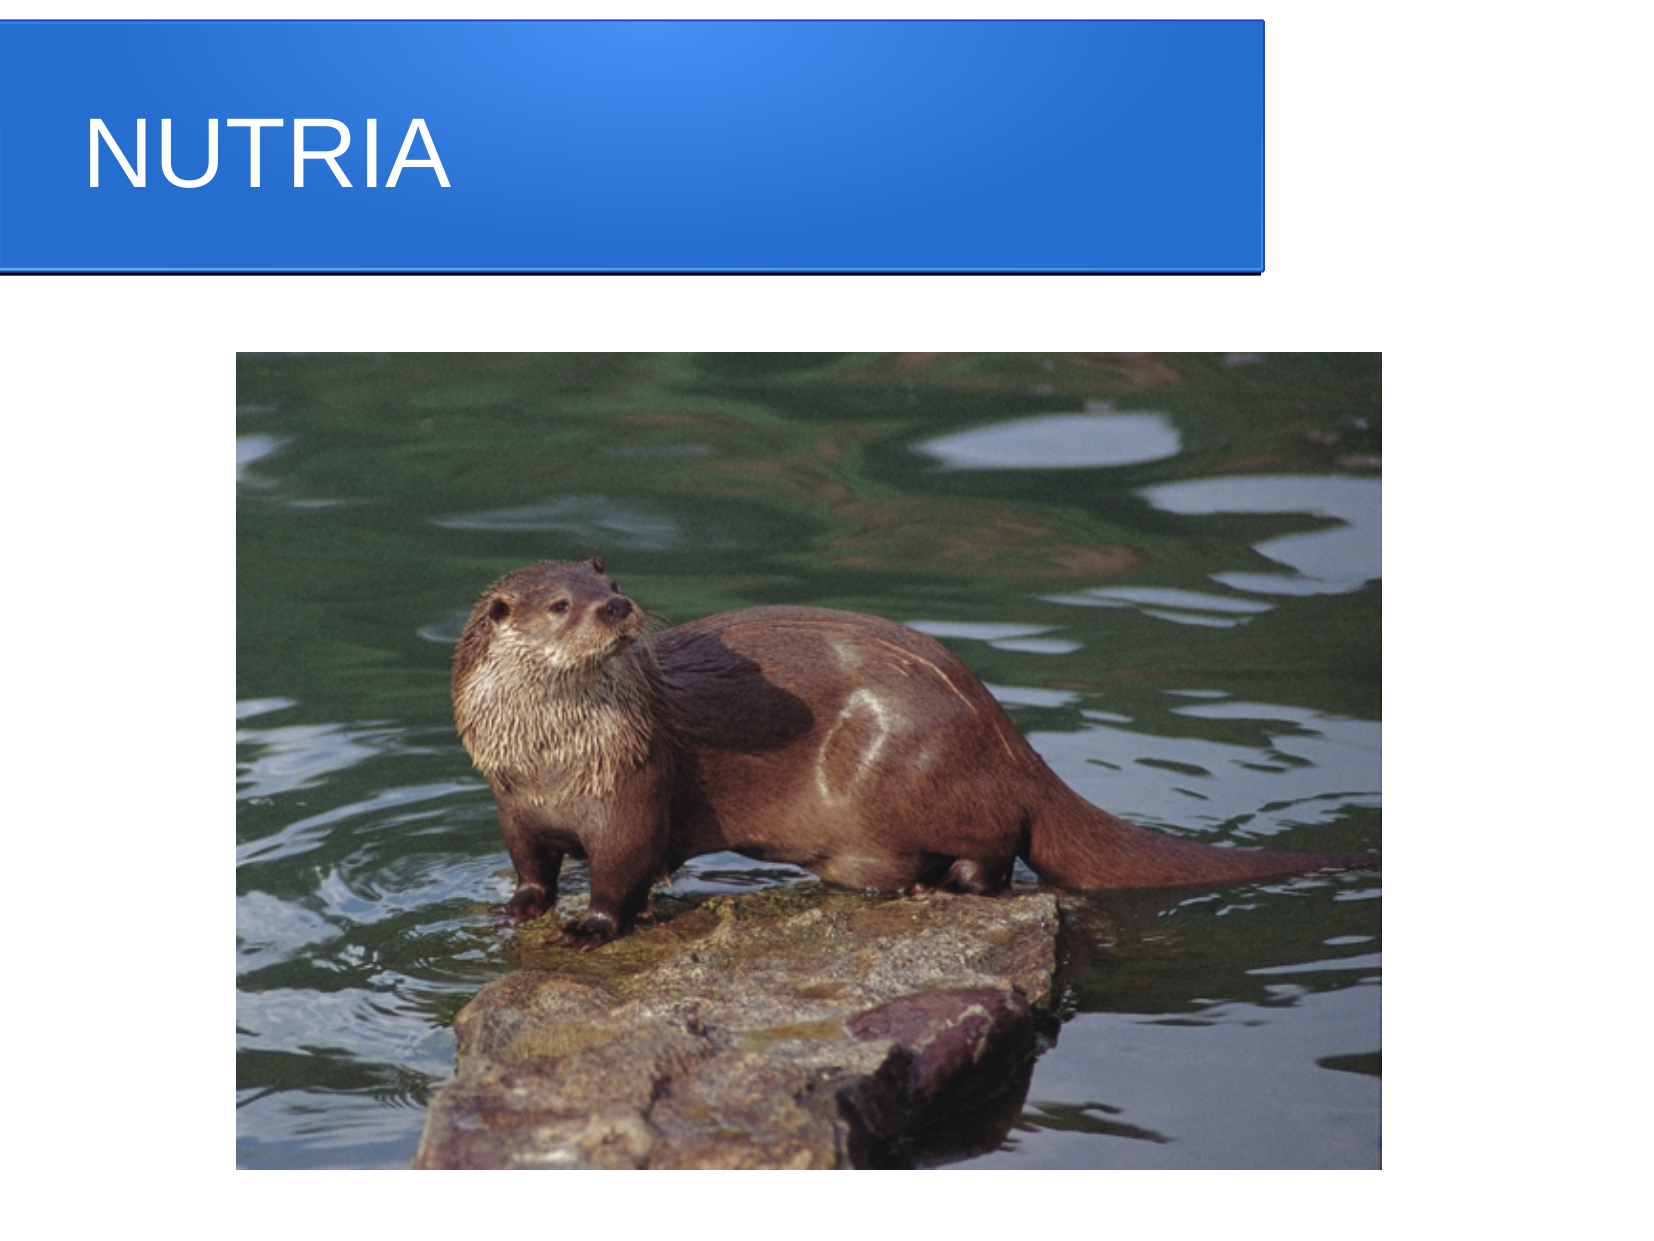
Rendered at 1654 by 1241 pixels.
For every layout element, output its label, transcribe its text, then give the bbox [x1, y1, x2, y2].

picture [236, 352, 1382, 1170]
title NUTRIA [82, 49, 1250, 257]
